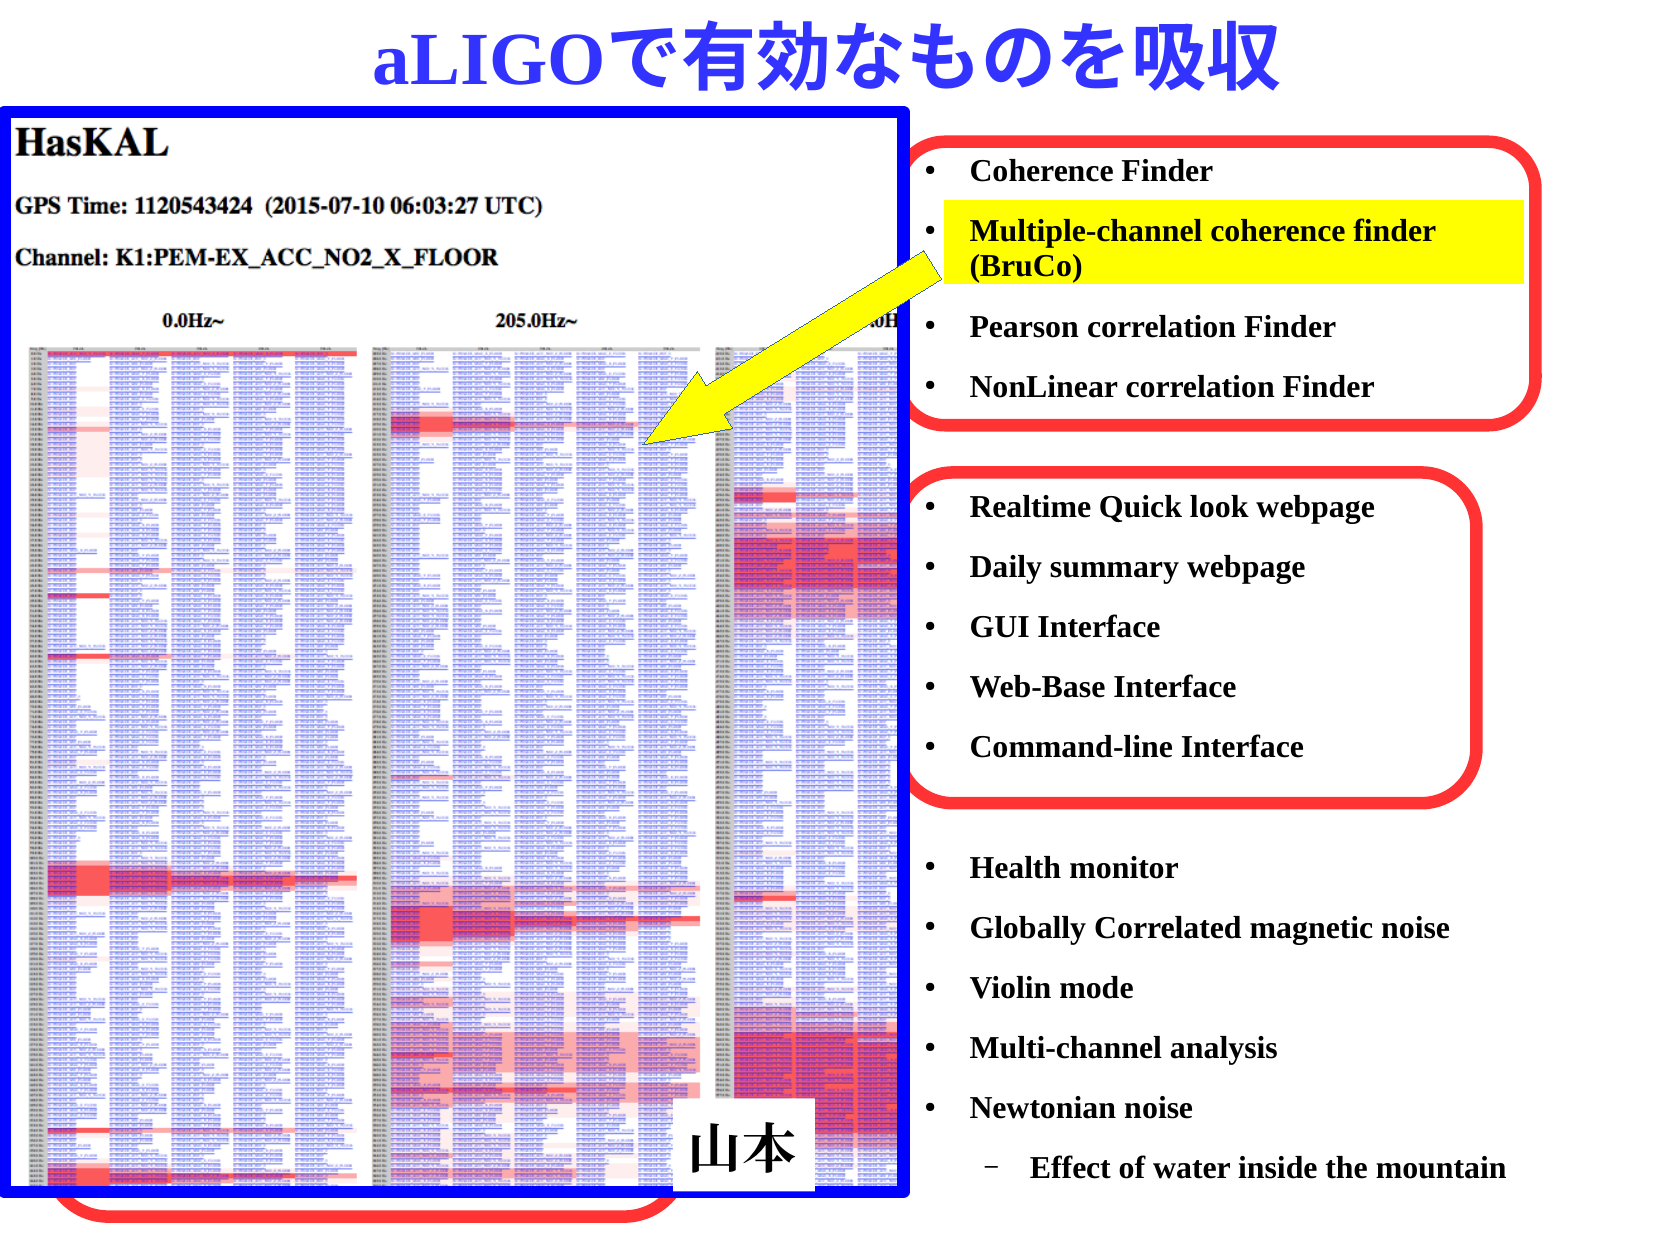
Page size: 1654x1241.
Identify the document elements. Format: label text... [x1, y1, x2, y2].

text_box 山本 [673, 1098, 815, 1168]
list Coherence Finder Multiple-channel coherence finder (BruCo) Pearson correlation Finder NonLinear correlation Finder Realtime Quick look webpage Daily summary webpage GUI Interface Web-Base Interface Command-line Interface Health monitor Globally Correlated magnetic noise Violin mode Multi-channel analysis Newtonian noise Effect of water inside the mountain [910, 479, 1470, 796]
list Coherence Finder Multiple-channel coherence finder (BruCo) Pearson correlation Finder NonLinear correlation Finder Realtime Quick look webpage Daily summary webpage GUI Interface Web-Base Interface Command-line Interface Health monitor Globally Correlated magnetic noise Violin mode Multi-channel analysis Newtonian noise Effect of water inside the mountain [910, 419, 1524, 1193]
list Coherence Finder Multiple-channel coherence finder (BruCo) Pearson correlation Finder NonLinear correlation Finder Realtime Quick look webpage Daily summary webpage GUI Interface Web-Base Interface Command-line Interface Health monitor Globally Correlated magnetic noise Violin mode Multi-channel analysis Newtonian noise Effect of water inside the mountain [910, 153, 1524, 418]
picture [10, 118, 897, 1186]
title aLIGOで有効なものを吸収 [82, 0, 1571, 105]
text_box [642, 250, 942, 445]
